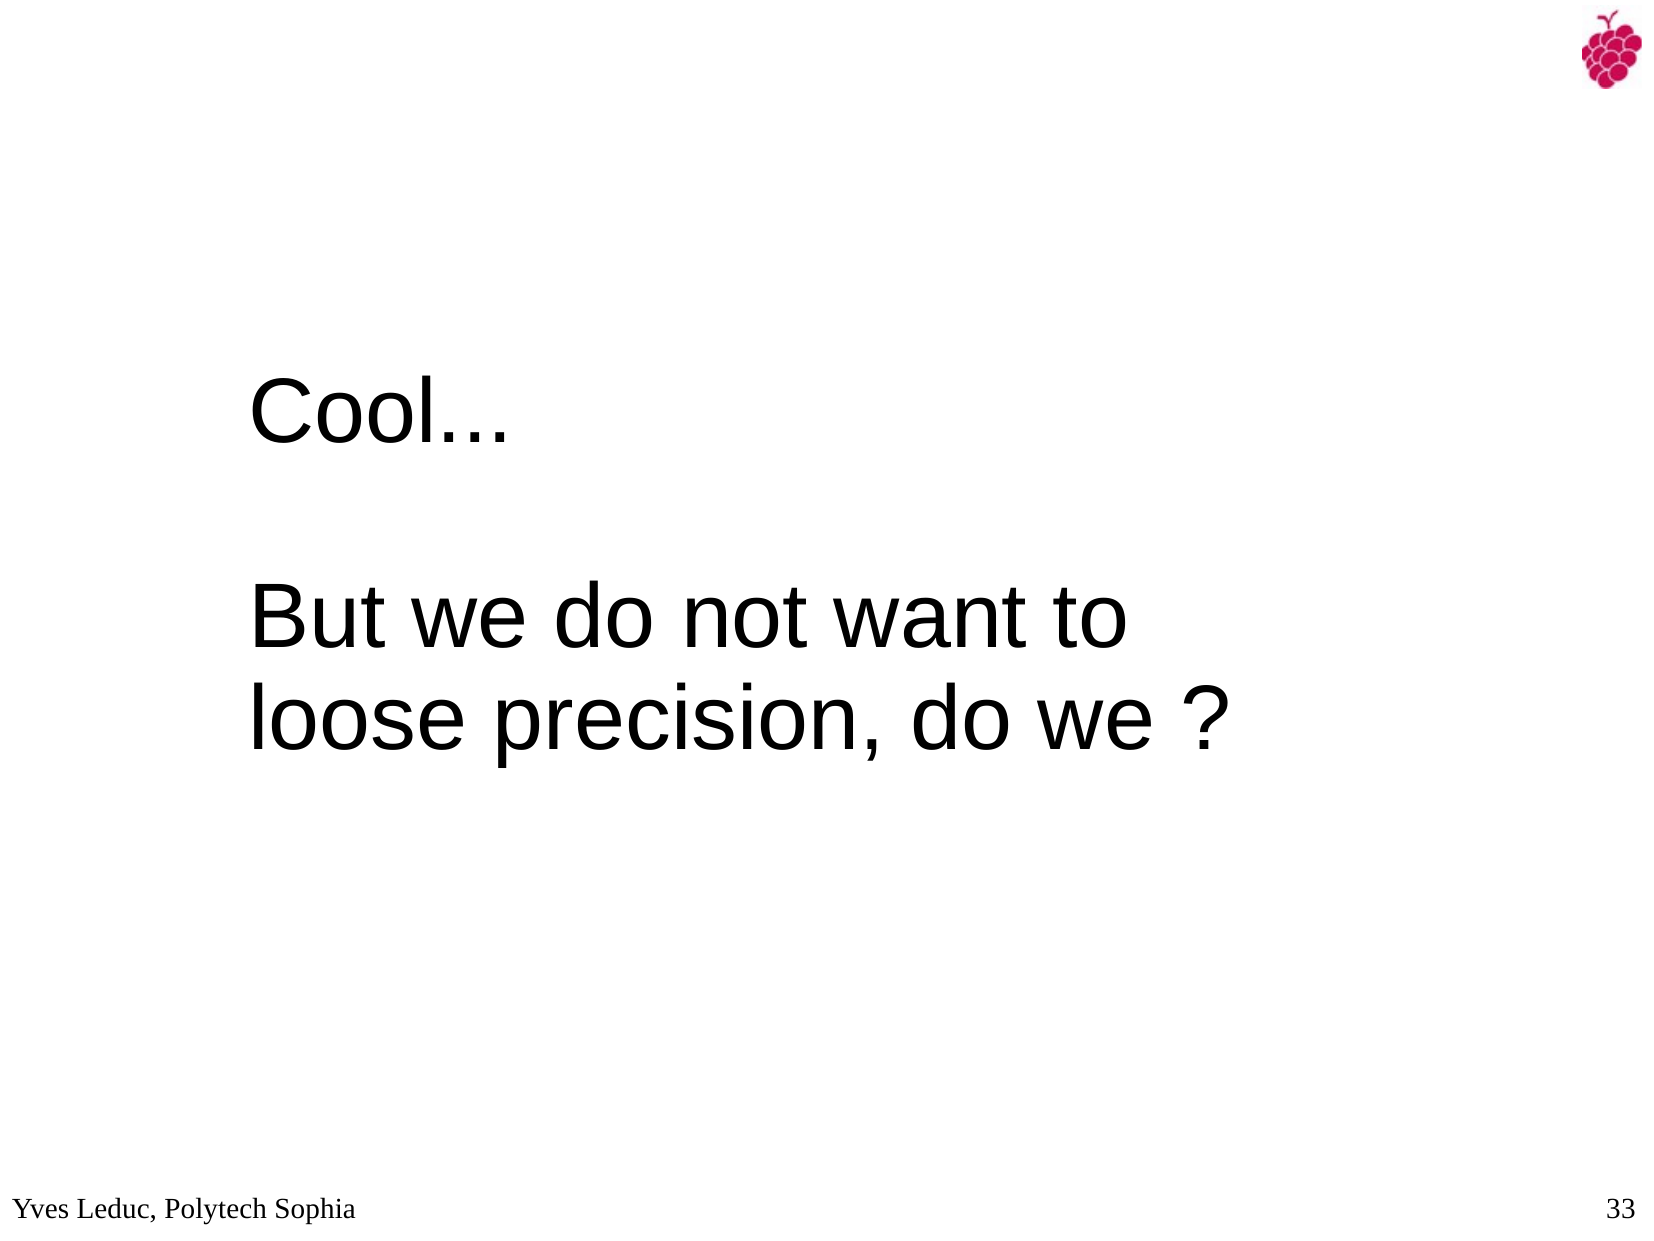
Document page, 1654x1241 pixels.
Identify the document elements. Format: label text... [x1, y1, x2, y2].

title Cool... But we do not want to loose precision, do we ? [248, 359, 1300, 770]
picture [1582, 5, 1642, 89]
